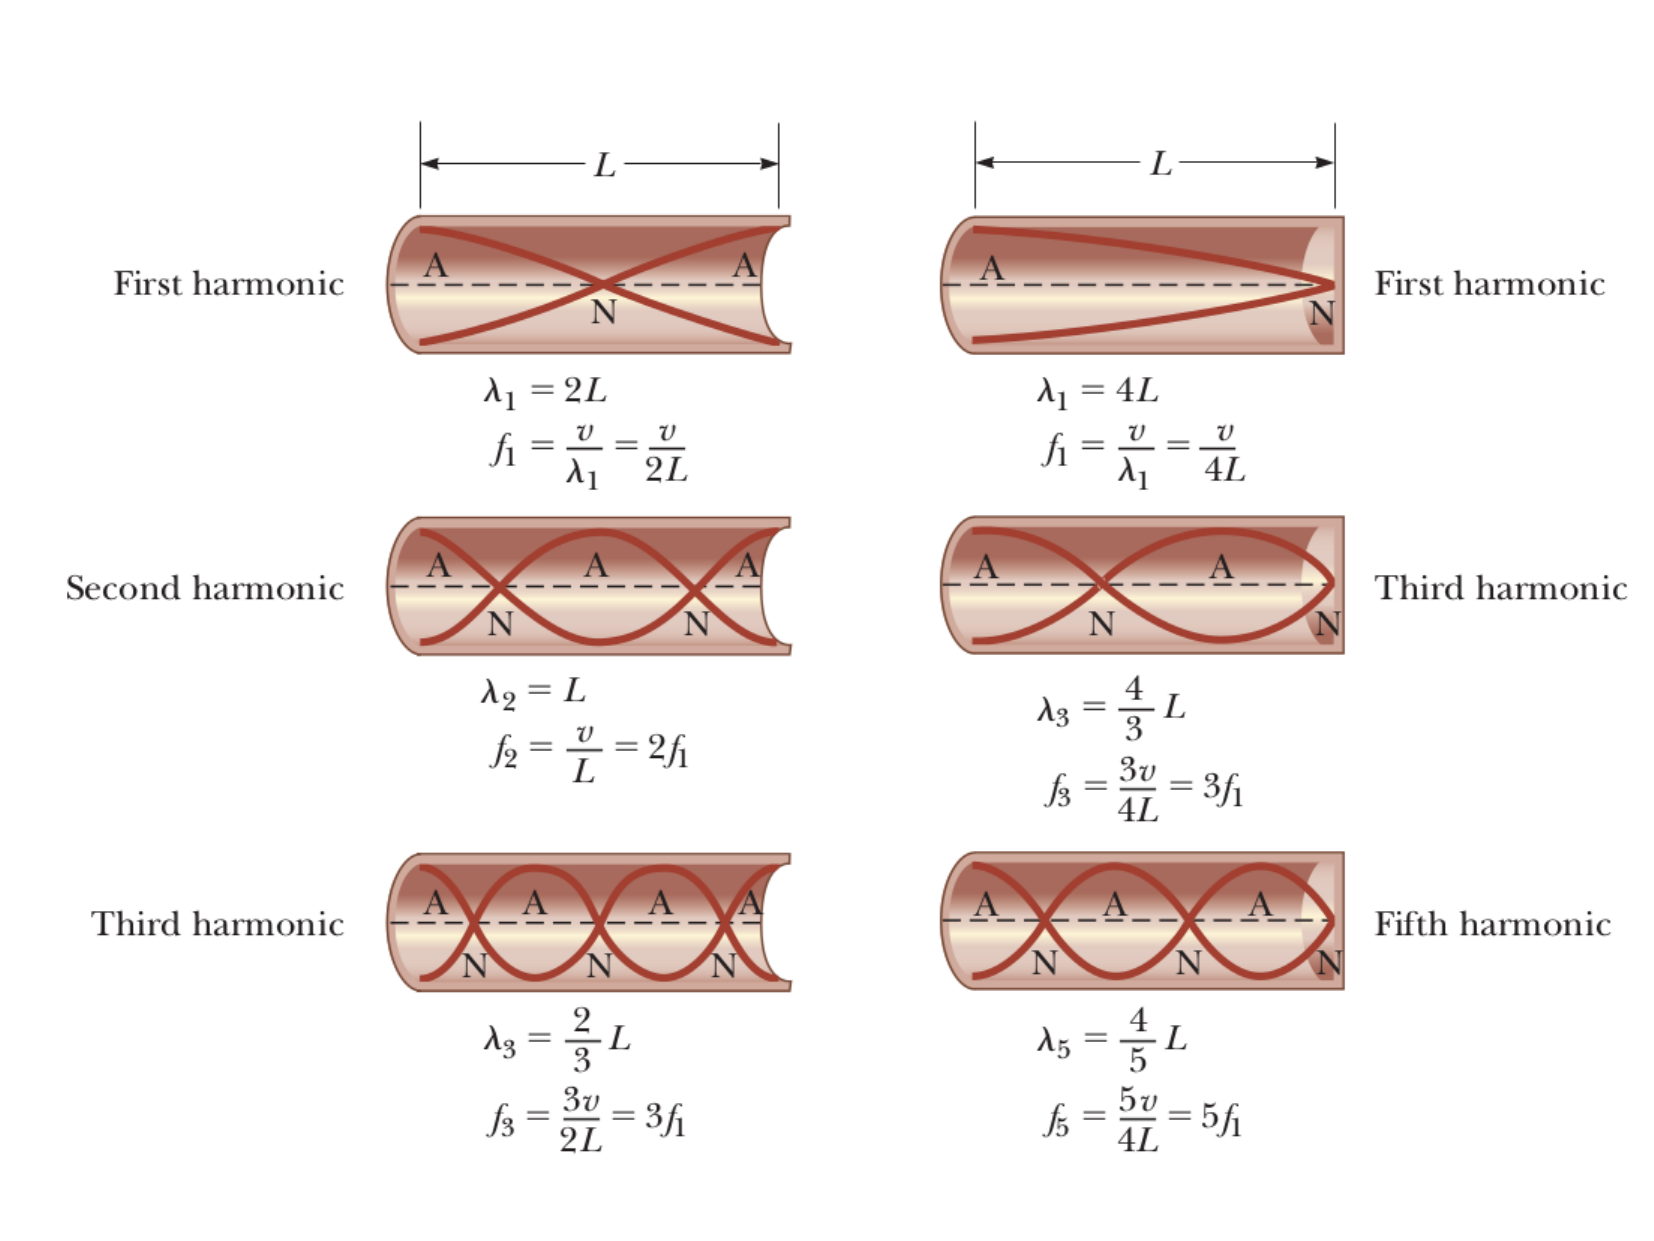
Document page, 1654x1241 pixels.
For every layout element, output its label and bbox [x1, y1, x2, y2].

picture [6, 91, 1654, 1162]
